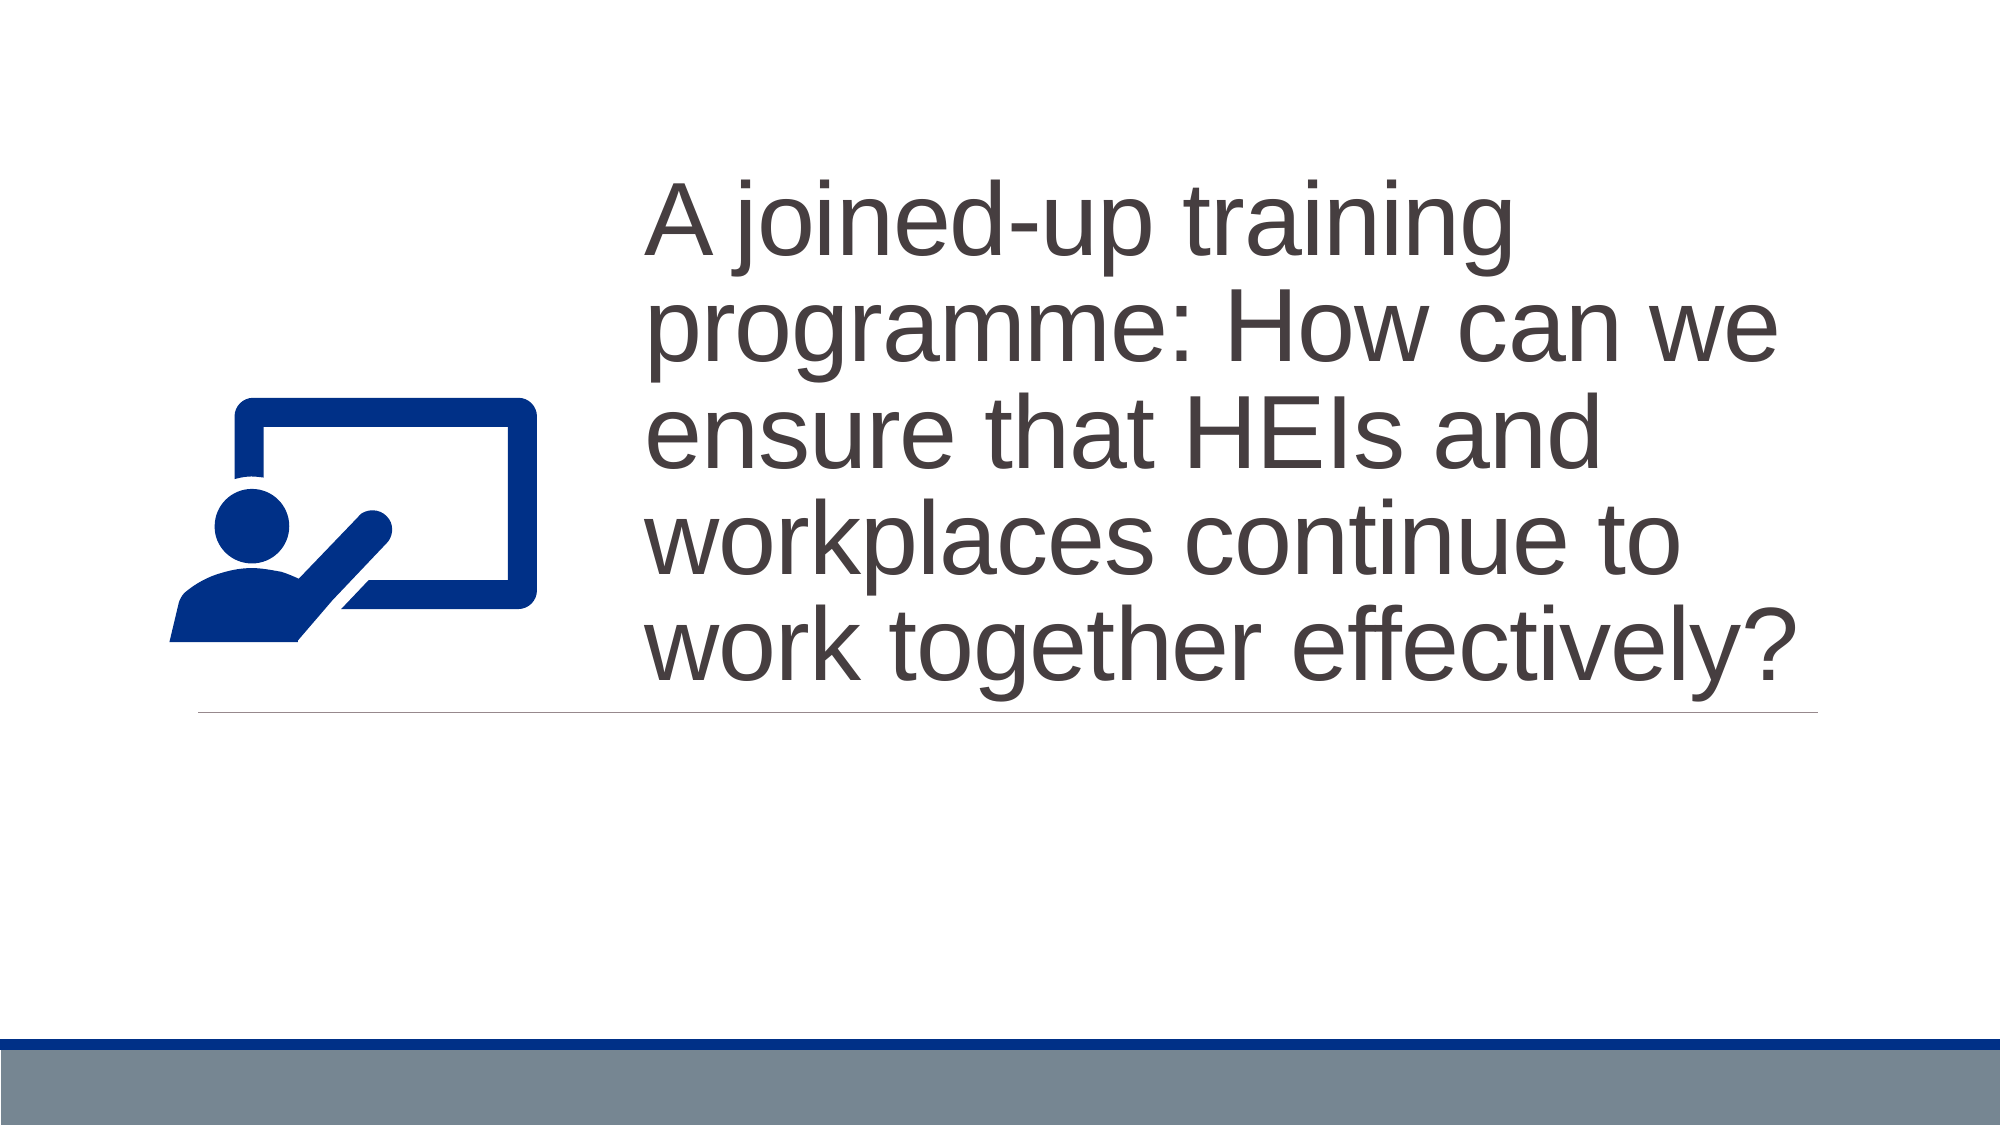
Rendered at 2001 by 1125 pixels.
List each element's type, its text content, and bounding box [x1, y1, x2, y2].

title A joined-up training programme: How can we ensure that HEIs and workplaces continue to work together effectively? [629, 124, 1831, 710]
picture [152, 319, 555, 721]
